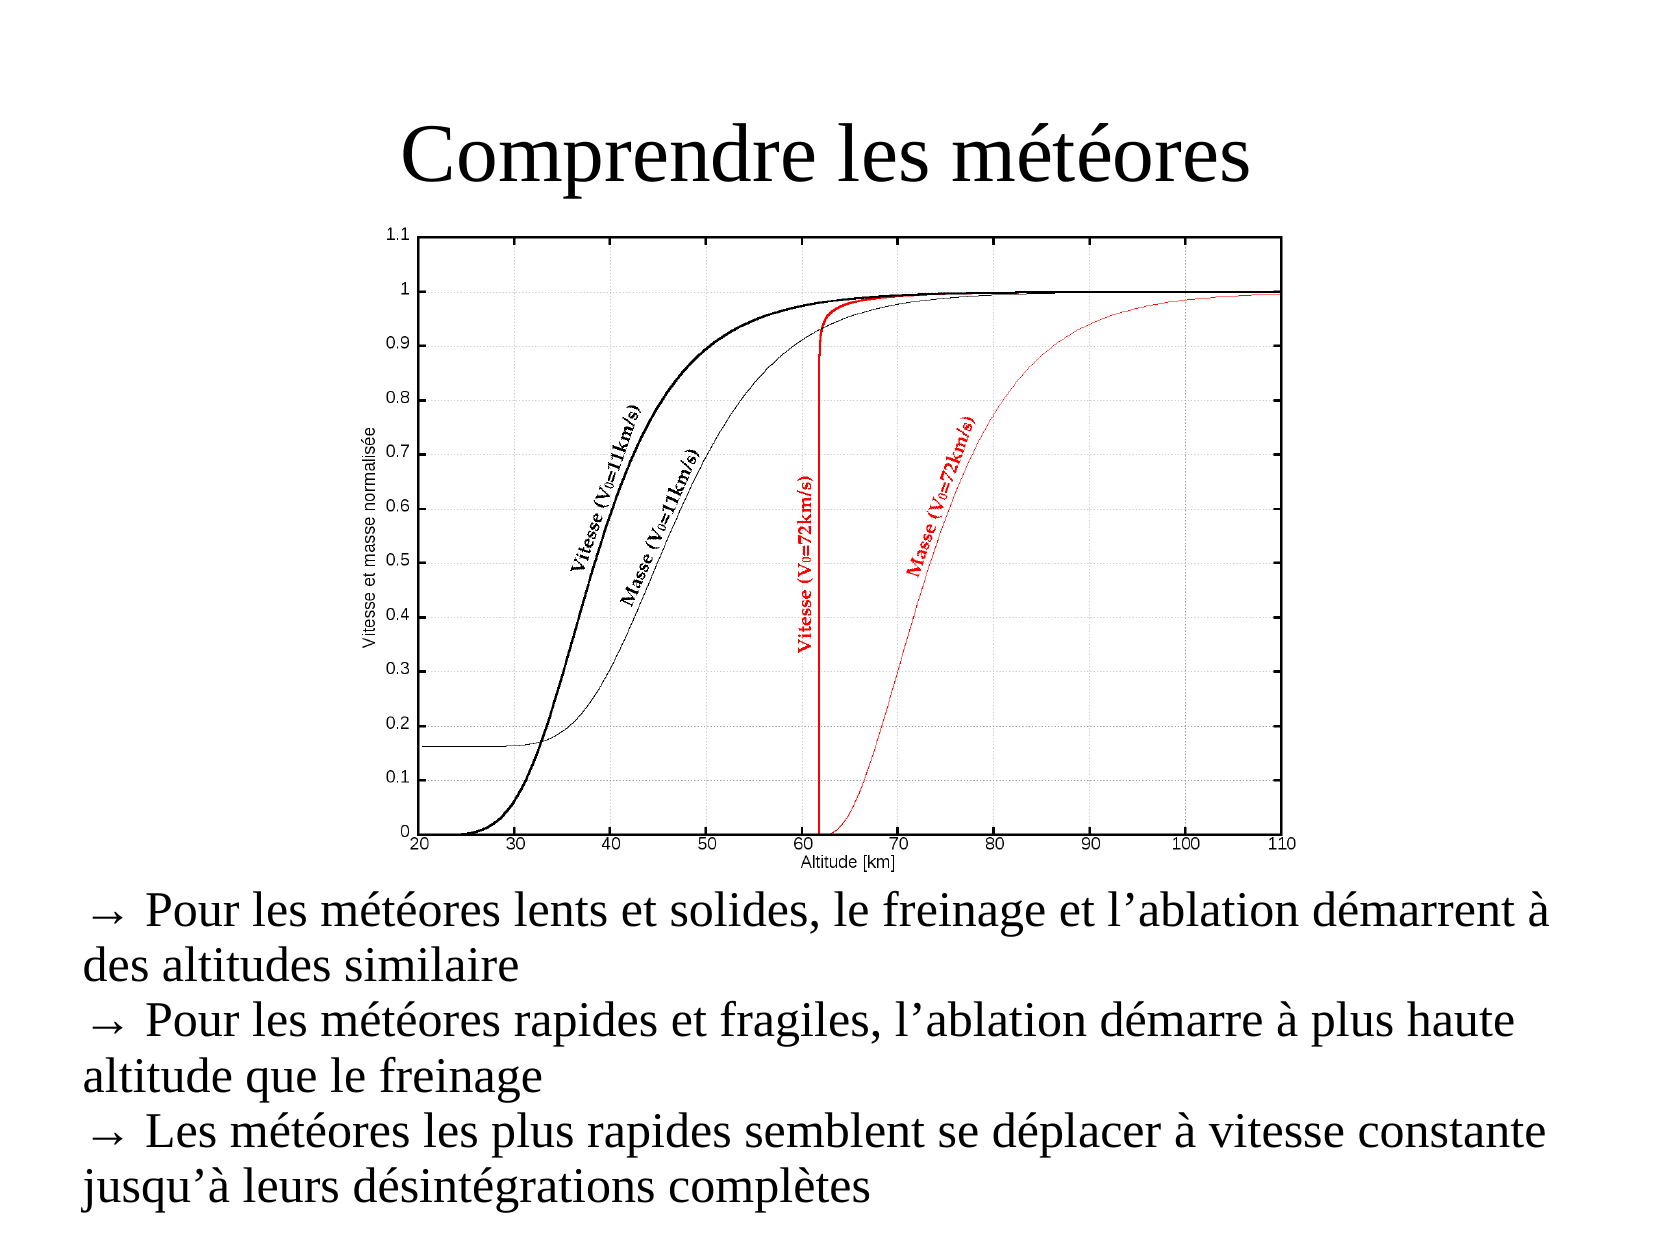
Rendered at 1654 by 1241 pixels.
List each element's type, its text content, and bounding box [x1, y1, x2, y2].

title Comprendre les météores [82, 49, 1571, 257]
subtitle → Pour les météores lents et solides, le freinage et l’ablation démarrent à des altitudes similaire → Pour les météores rapides et fragiles, l’ablation démarre à plus haute altitude que le freinage → Les météores les plus rapides semblent se déplacer à vitesse constante jusqu’à leurs désintégrations complètes [82, 870, 1571, 1225]
picture [340, 224, 1314, 874]
